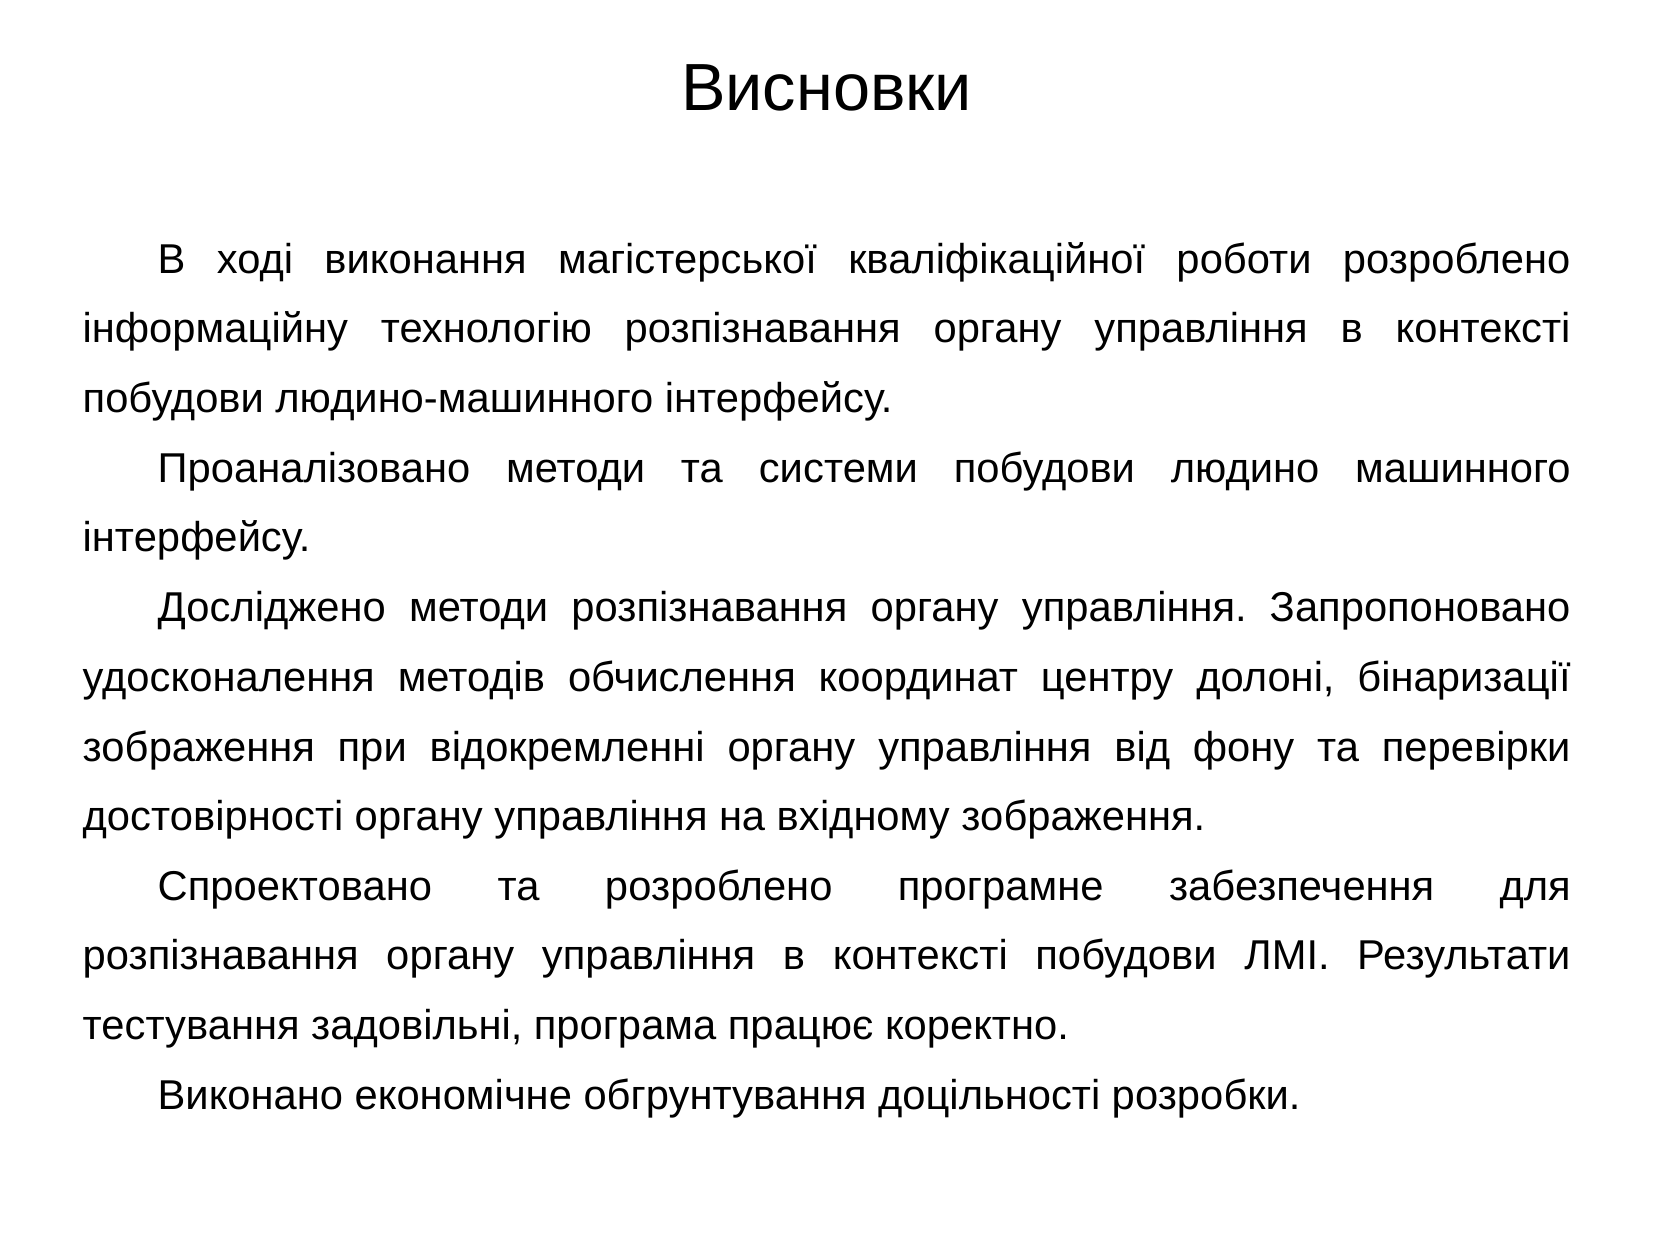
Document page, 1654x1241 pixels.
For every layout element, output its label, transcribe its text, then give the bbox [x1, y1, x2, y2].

subtitle В ході виконання магістерської кваліфікаційної роботи розроблено інформаційну технологію розпізнавання органу управління в контексті побудови людино-машинного інтерфейсу. Проаналізовано методи та системи побудови людино машинного інтерфейсу. Досліджено методи розпізнавання органу управління. Запропоновано удосконалення методів обчислення координат центру долоні, бінаризації зображення при відокремленні органу управління від фону та перевірки достовірності органу управління на вхідному зображення. Спроектовано та розроблено програмне забезпечення для розпізнавання органу управління в контексті побудови ЛМІ. Результати тестування задовільні, програма працює коректно. Виконано економічне обгрунтування доцільності розробки. [82, 212, 1571, 1096]
title Висновки [82, 49, 1571, 212]
